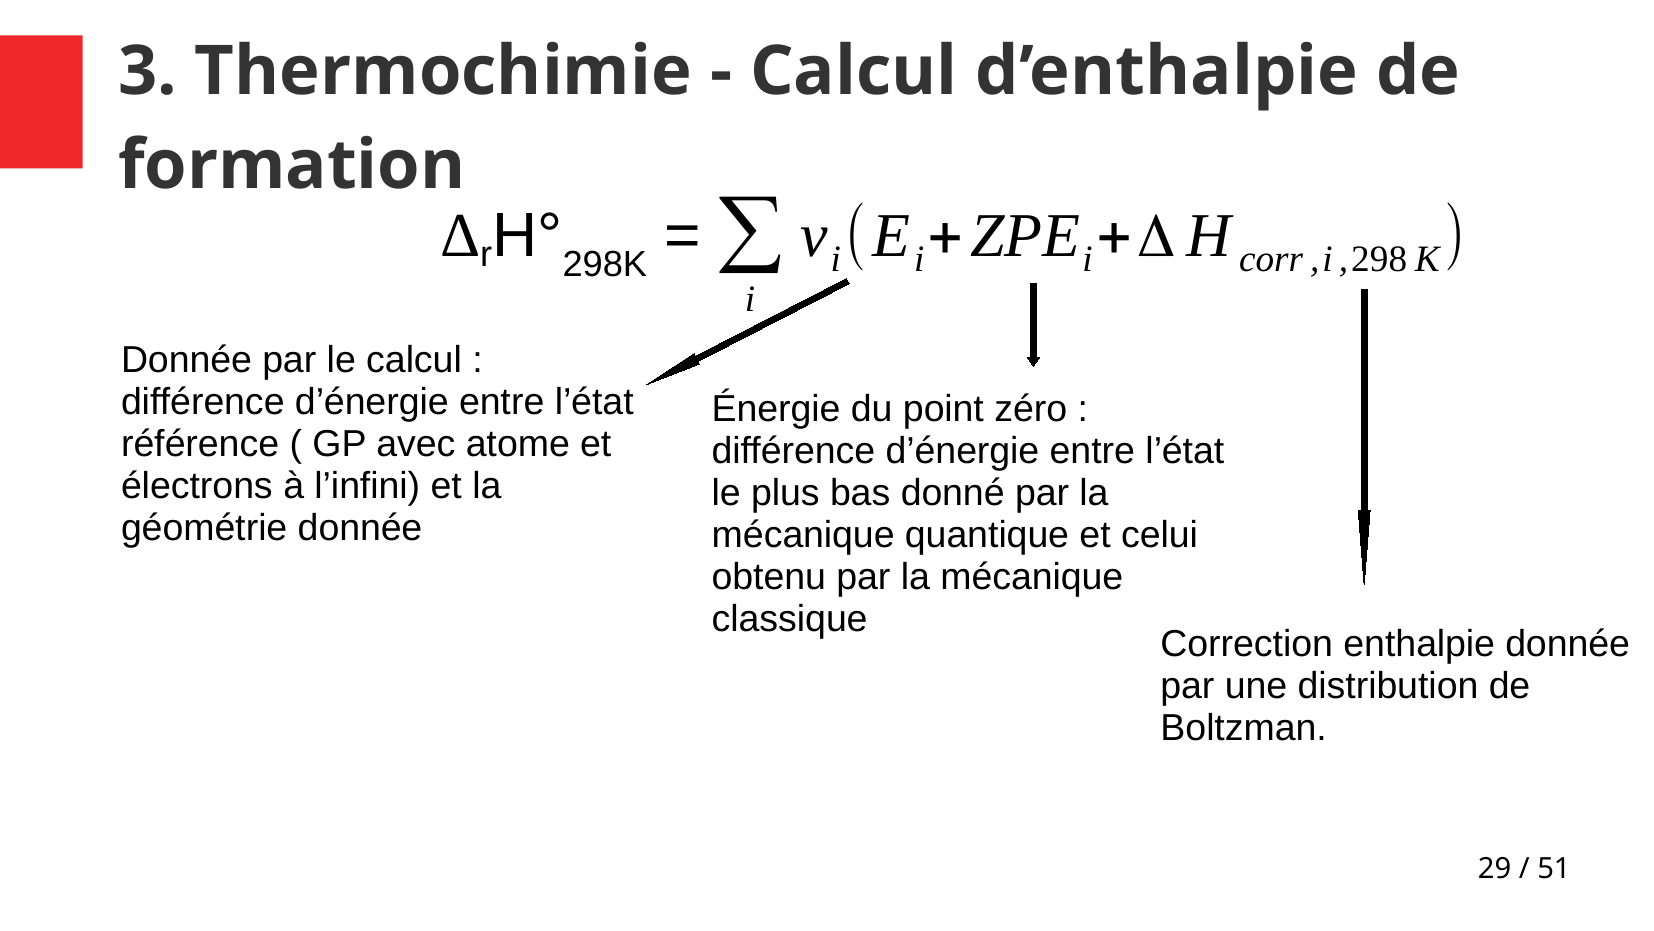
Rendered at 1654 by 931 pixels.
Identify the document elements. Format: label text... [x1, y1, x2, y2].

text_box ΔrH°298K = [425, 192, 708, 292]
chart [708, 192, 1472, 320]
text_box Donnée par le calcul : différence d’énergie entre l’état référence ( GP avec atome et électrons à l’infini) et la géométrie donnée [106, 330, 662, 556]
title 3. Thermochimie - Calcul d’enthalpie de formation [118, 20, 1571, 209]
text_box [1027, 283, 1040, 367]
text_box Énergie du point zéro : différence d’énergie entre l’état le plus bas donné par la mécanique quantique et celui obtenu par la mécanique classique [696, 380, 1252, 733]
text_box [662, 278, 850, 379]
text_box [1358, 289, 1371, 585]
text_box Correction enthalpie donnée par une distribution de Boltzman. [1145, 615, 1654, 756]
